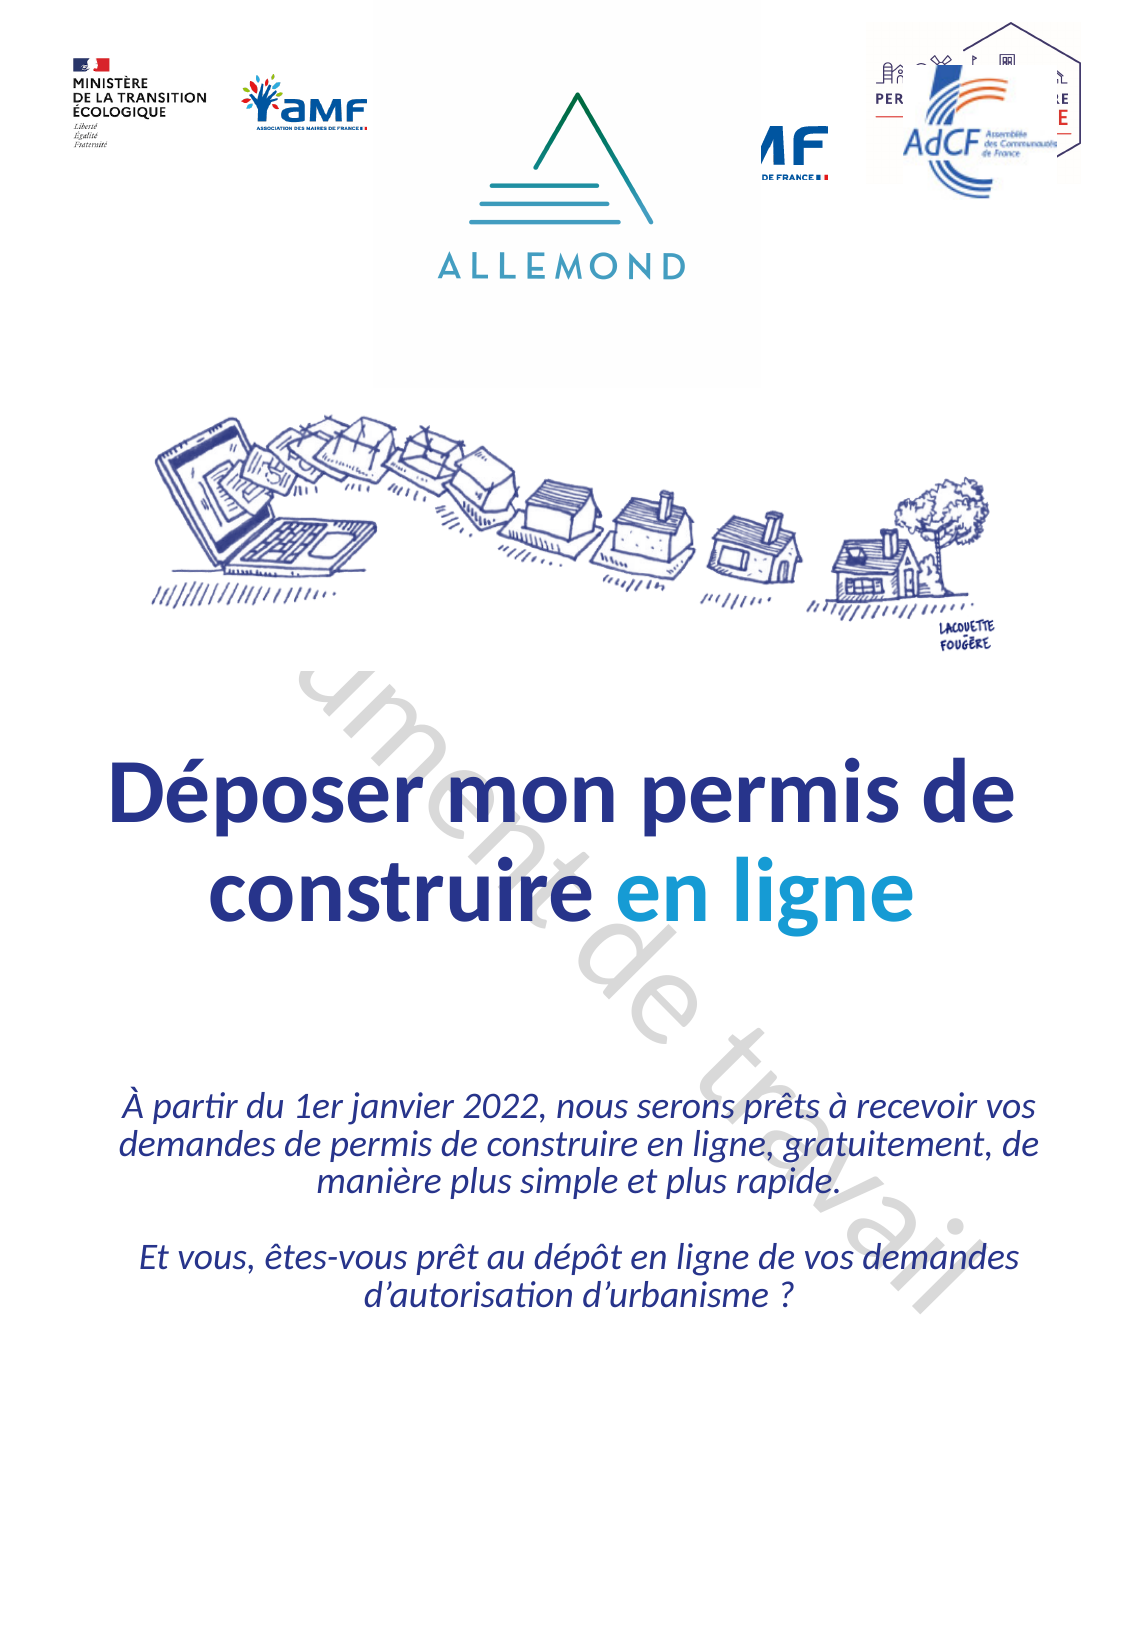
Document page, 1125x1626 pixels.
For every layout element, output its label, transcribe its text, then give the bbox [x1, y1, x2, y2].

title Déposer mon permis de construire en ligne [53, 594, 1072, 1091]
picture [373, 0, 761, 388]
picture [125, 399, 1021, 594]
text_box À partir du 1er janvier 2022, nous serons prêts à recevoir vos demandes de permis de construire en ligne, gratuitement, de manière plus simple et plus rapide. Et vous, êtes-vous prêt au dépôt en ligne de vos demandes d’autorisation d’urbanisme ? [92, 1090, 1067, 1445]
